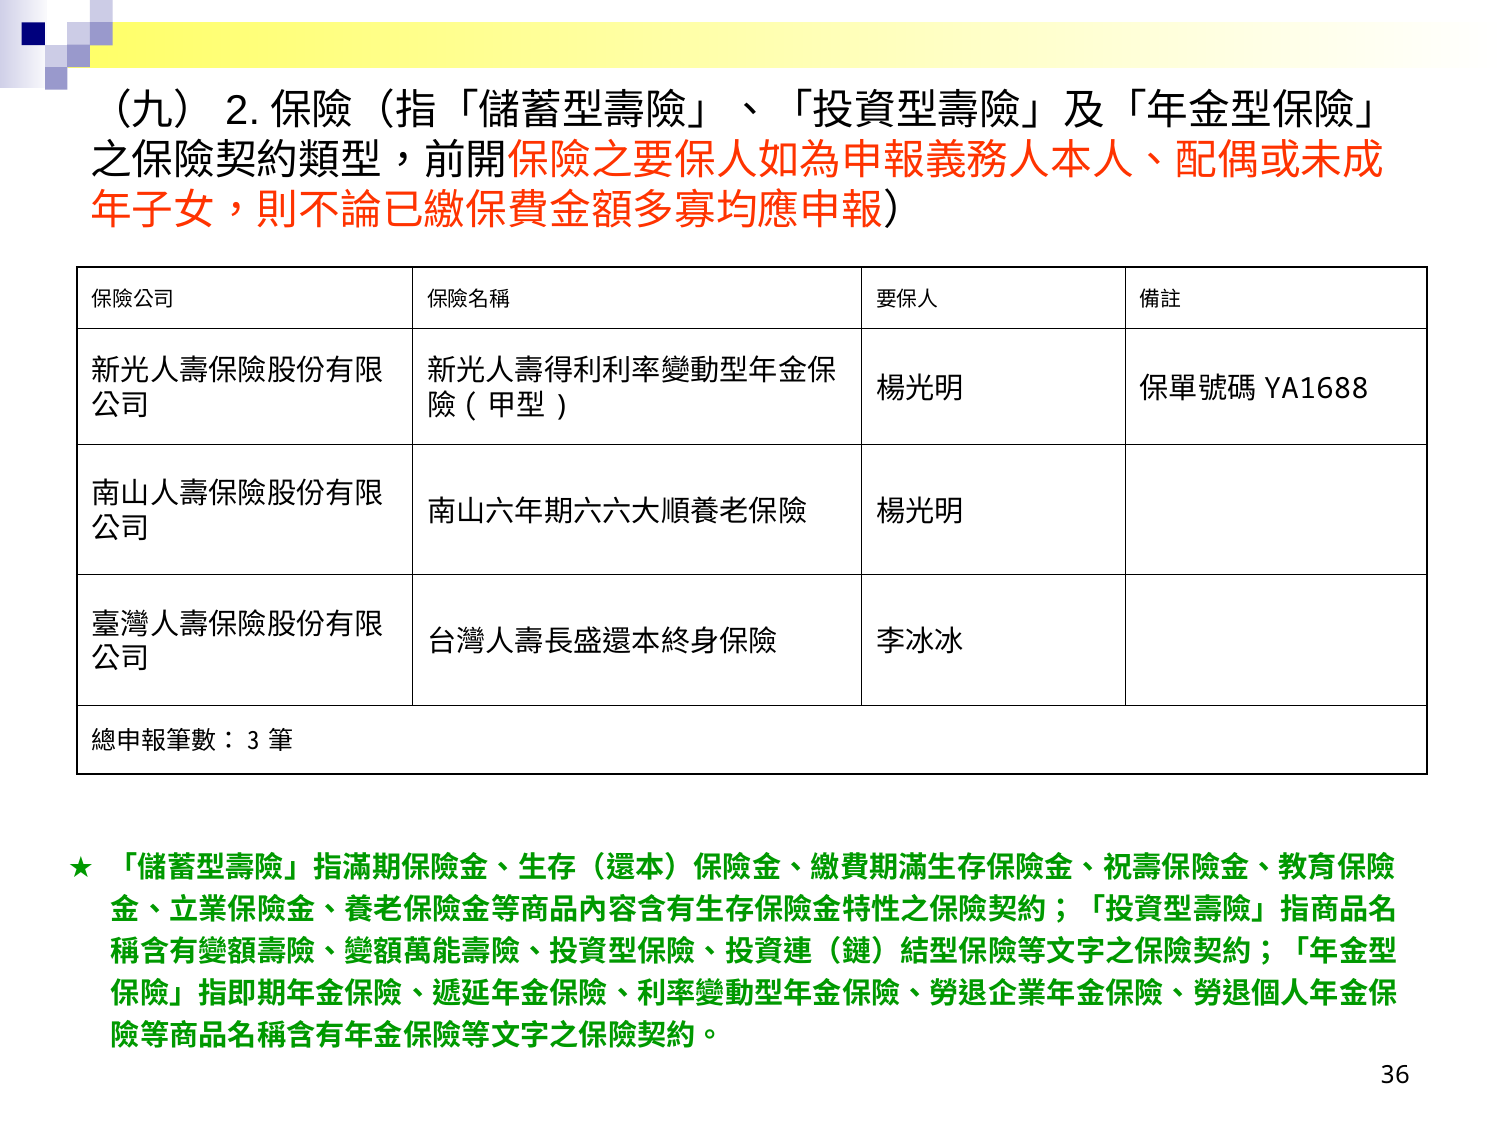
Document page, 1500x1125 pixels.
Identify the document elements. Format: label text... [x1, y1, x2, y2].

table_cell 新光人壽得利利率變動型年金保險(甲型) [413, 329, 861, 444]
text_box ★ 「儲蓄型壽險」指滿期保險金、生存（還本）保險金、繳費期滿生存保險金、祝壽保險金、教育保險金、立業保險金、養老保險金等商品內容含有生存保險金特性之保險契約；「投資型壽險」指商品名稱含有變額壽險、變額萬能壽險、投資型保險、投資連（鏈）結型保險等文字之保險契約；「年金型保險」指即期年金保險、遞延年金保險、利率變動型年金保險、勞退企業年金保險、勞退個人年金保險等商品名稱含有年金保險等文字之保險契約。 [53, 833, 1436, 1059]
table_cell 楊光明 [862, 329, 1125, 444]
table_header 保險公司 [78, 268, 412, 328]
title （九）2.保險（指「儲蓄型壽險」、「投資型壽險」及「年金型保險」之保險契約類型，前開保險之要保人如為申報義務人本人、配偶或未成年子女，則不論已繳保費金額多寡均應申報） [75, 74, 1426, 266]
table_header 要保人 [862, 268, 1125, 328]
table_cell 南山人壽保險股份有限公司 [78, 445, 412, 574]
table_cell 南山六年期六六大順養老保險 [413, 445, 861, 574]
table_cell 楊光明 [862, 445, 1125, 574]
table_cell 總申報筆數：3筆 [78, 706, 1426, 773]
table_cell 楊小琳 [291, 22, 295, 67]
table_cell 新光人壽保險股份有限公司 [78, 329, 412, 444]
table_cell 李冰冰 [862, 575, 1125, 705]
table_header 保險名稱 [413, 268, 861, 328]
table_cell 台灣人壽長盛還本終身保險 [413, 575, 861, 705]
text_box <編號> [1074, 1059, 1426, 1101]
table_header 備註 [1126, 268, 1426, 328]
table_cell [1126, 445, 1426, 574]
table_cell [1126, 575, 1426, 705]
table_cell 保單號碼YA1688 [1126, 329, 1426, 444]
text_box <編號> [431, 22, 436, 67]
table_cell 臺灣人壽保險股份有限公司 [78, 575, 412, 705]
